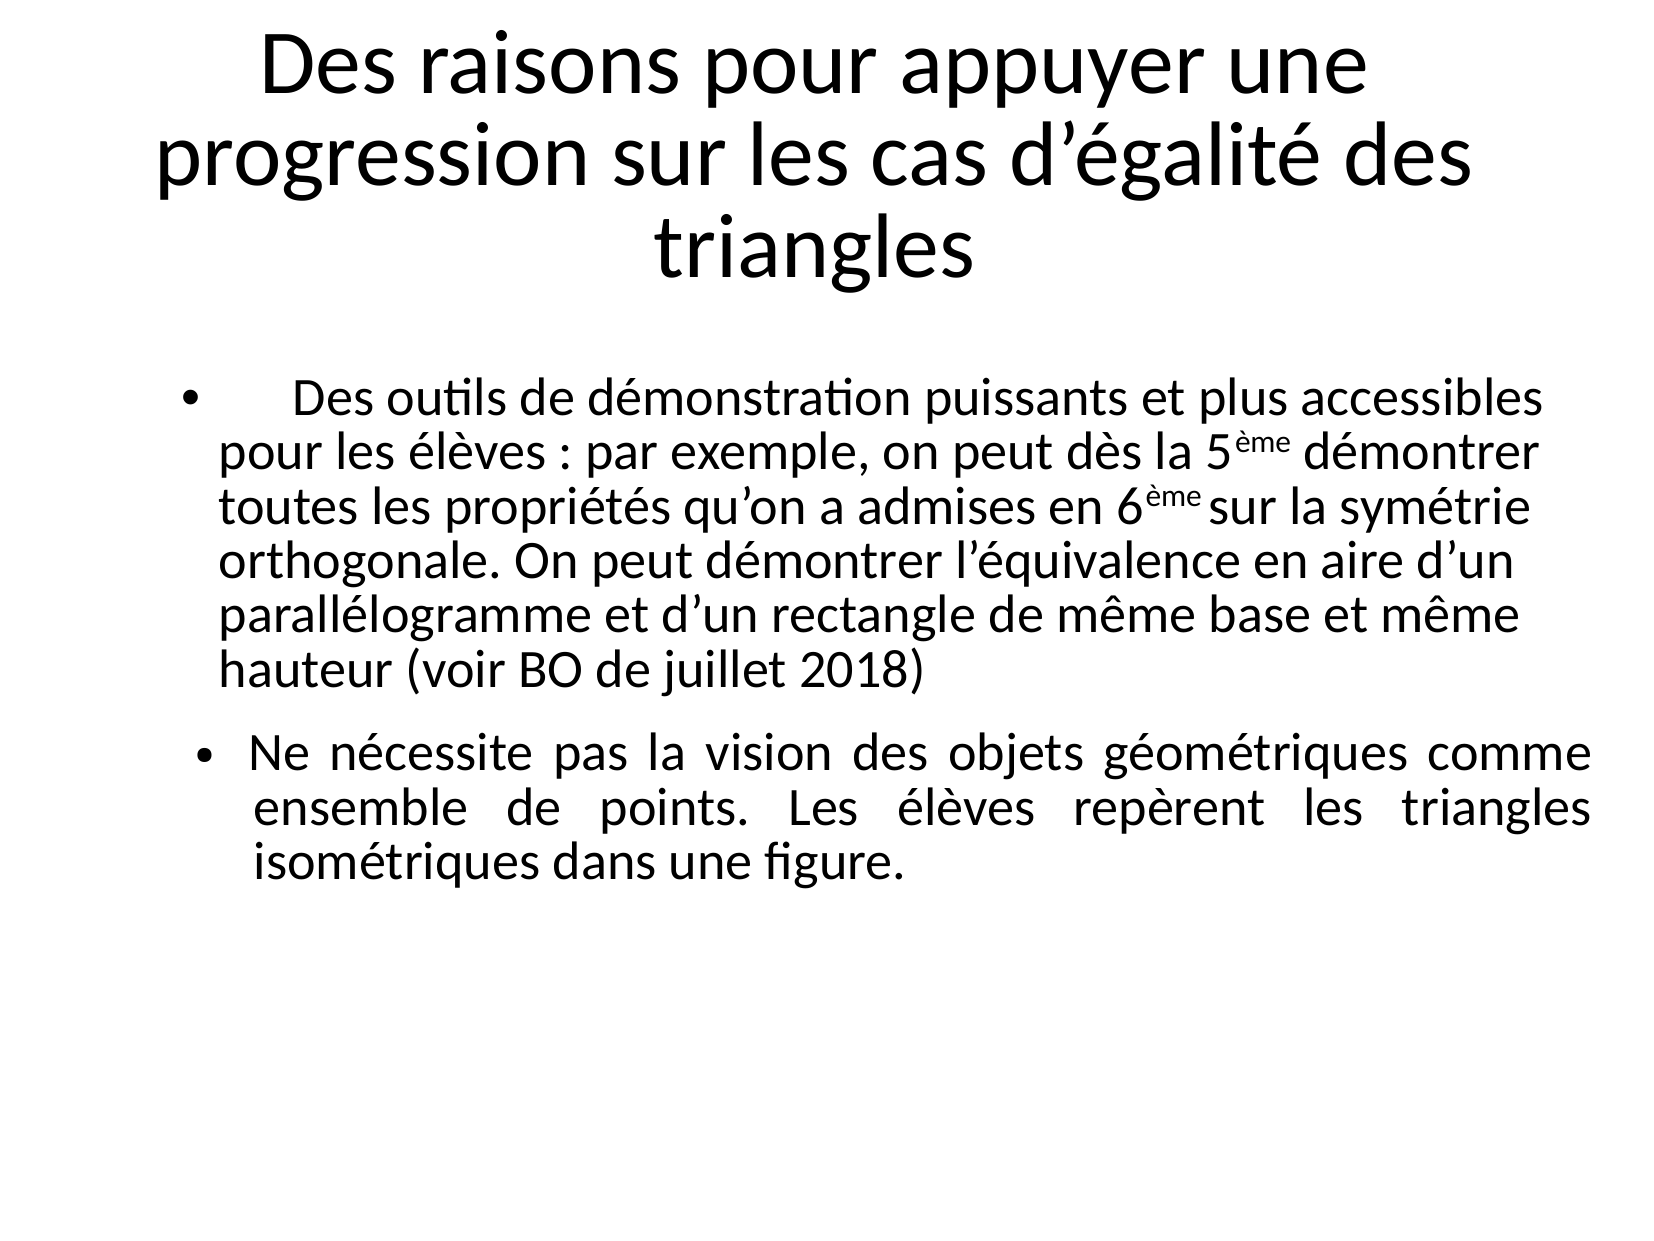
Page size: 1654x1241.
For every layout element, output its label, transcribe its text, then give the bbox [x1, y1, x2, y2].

title Des raisons pour appuyer une progression sur les cas d’égalité des triangles [70, 0, 1559, 331]
list • Des outils de démonstration puissants et plus accessibles pour les élèves : par exemple, on peut dès la 5ème démontrer toutes les propriétés qu’on a admises en 6ème sur la symétrie orthogonale. On peut démontrer l’équivalence en aire d’un parallélogramme et d’un rectangle de même base et même hauteur (voir BO de juillet 2018) Ne nécessite pas la vision des objets géométriques comme ensemble de points. Les élèves repèrent les triangles isométriques dans une figure. [106, 366, 1595, 1086]
